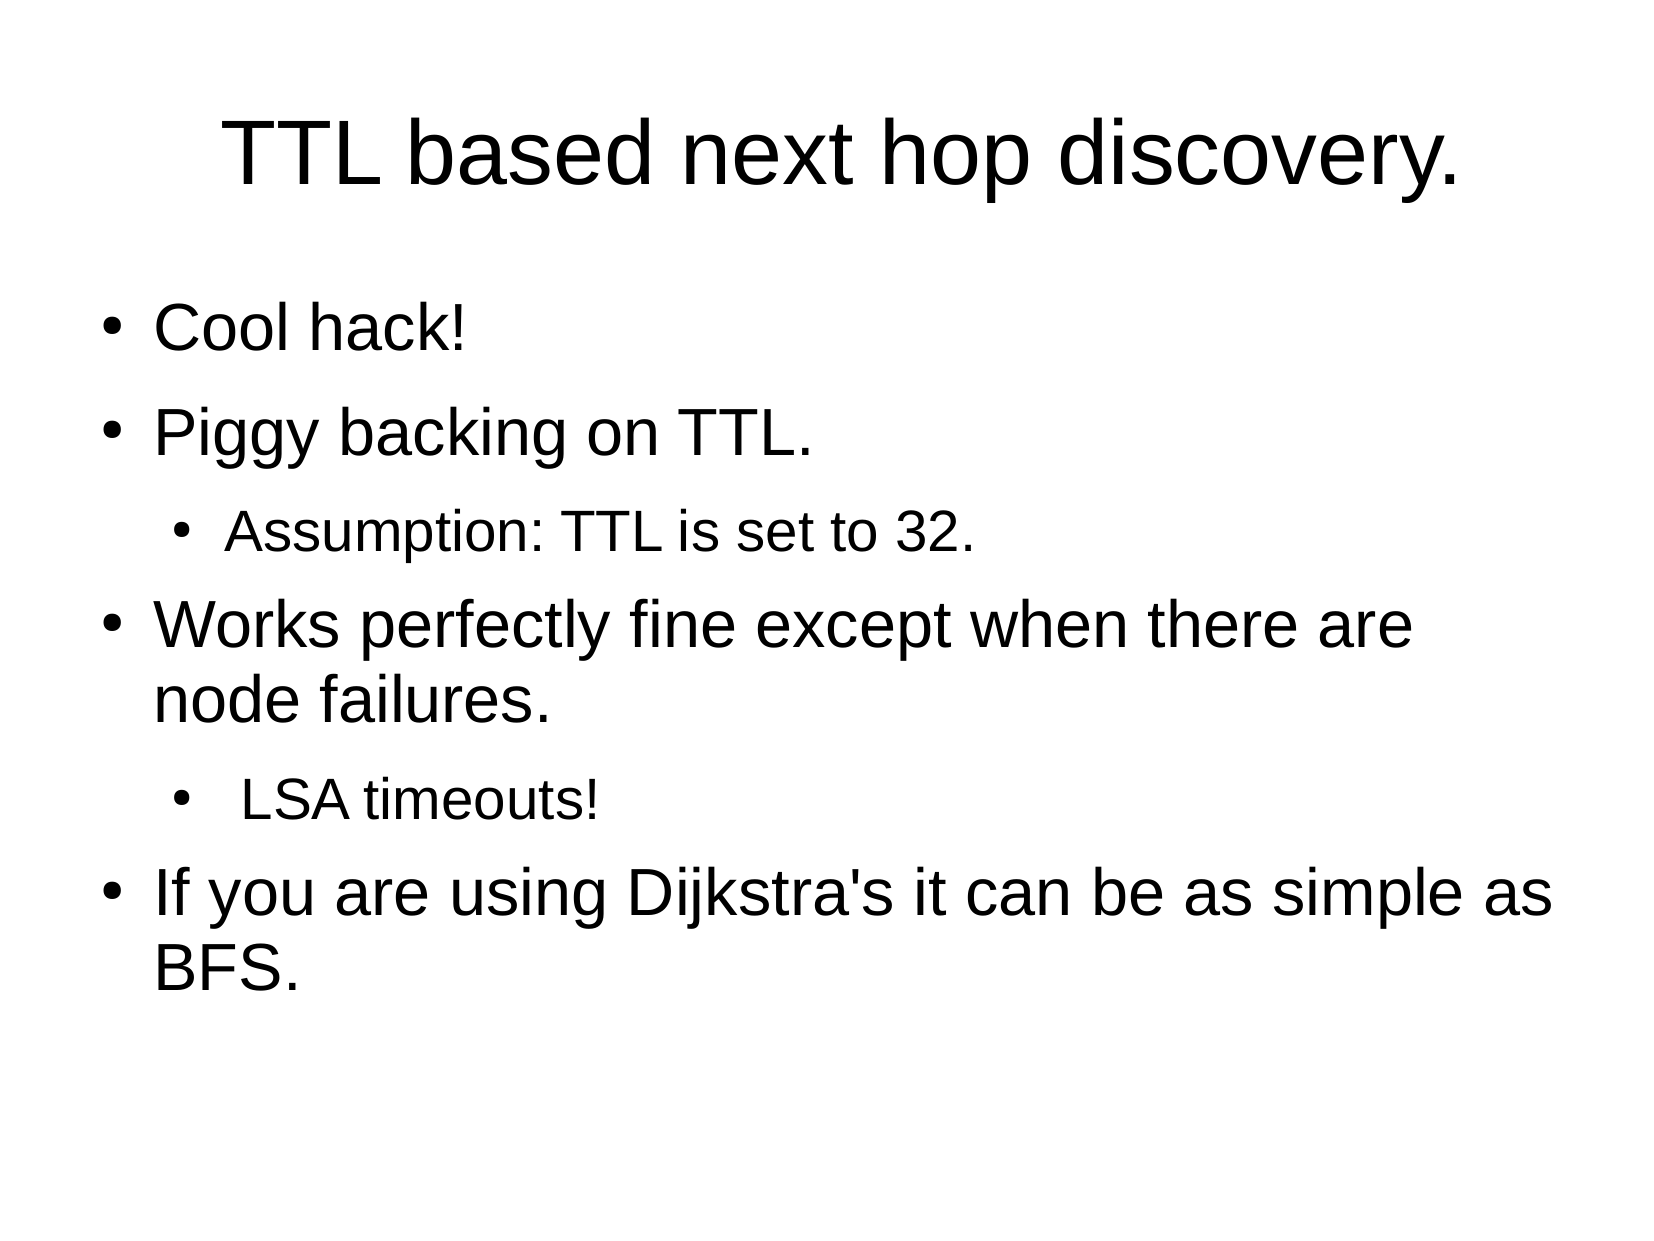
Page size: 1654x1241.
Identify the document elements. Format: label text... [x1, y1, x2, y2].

list Cool hack! Piggy backing on TTL. Assumption: TTL is set to 32. Works perfectly fine except when there are node failures. LSA timeouts! If you are using Dijkstra's it can be as simple as BFS. [82, 290, 1571, 1109]
title TTL based next hop discovery. [82, 56, 1571, 250]
